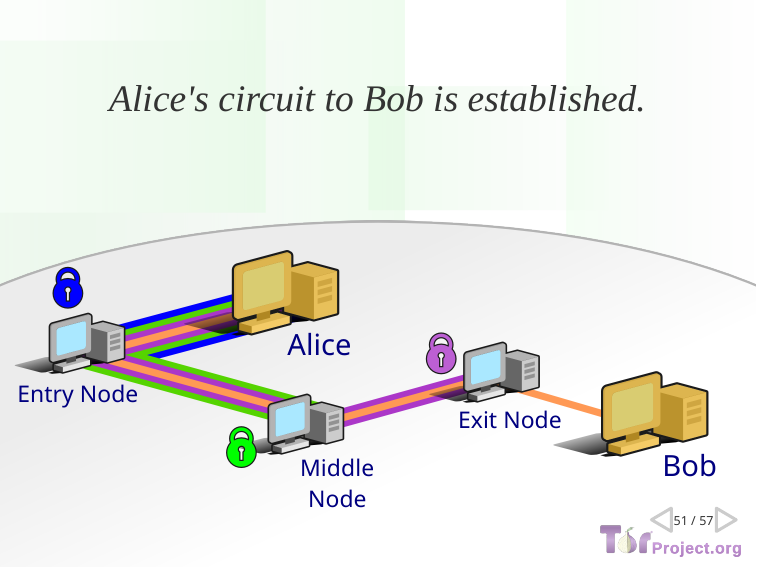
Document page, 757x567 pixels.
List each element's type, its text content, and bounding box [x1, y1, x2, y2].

text_box Entry Node [0, 371, 162, 414]
text_box Middle Node [253, 444, 422, 488]
text_box Exit Node [426, 396, 595, 440]
text_box <number> / 61 [618, 504, 756, 555]
text_box Alice [263, 317, 376, 368]
picture [0, 0, 757, 567]
text_box [716, 508, 737, 532]
text_box Bob [633, 438, 747, 489]
text_box Alice's circuit to Bob is established. [0, 70, 756, 127]
text_box [651, 508, 672, 532]
